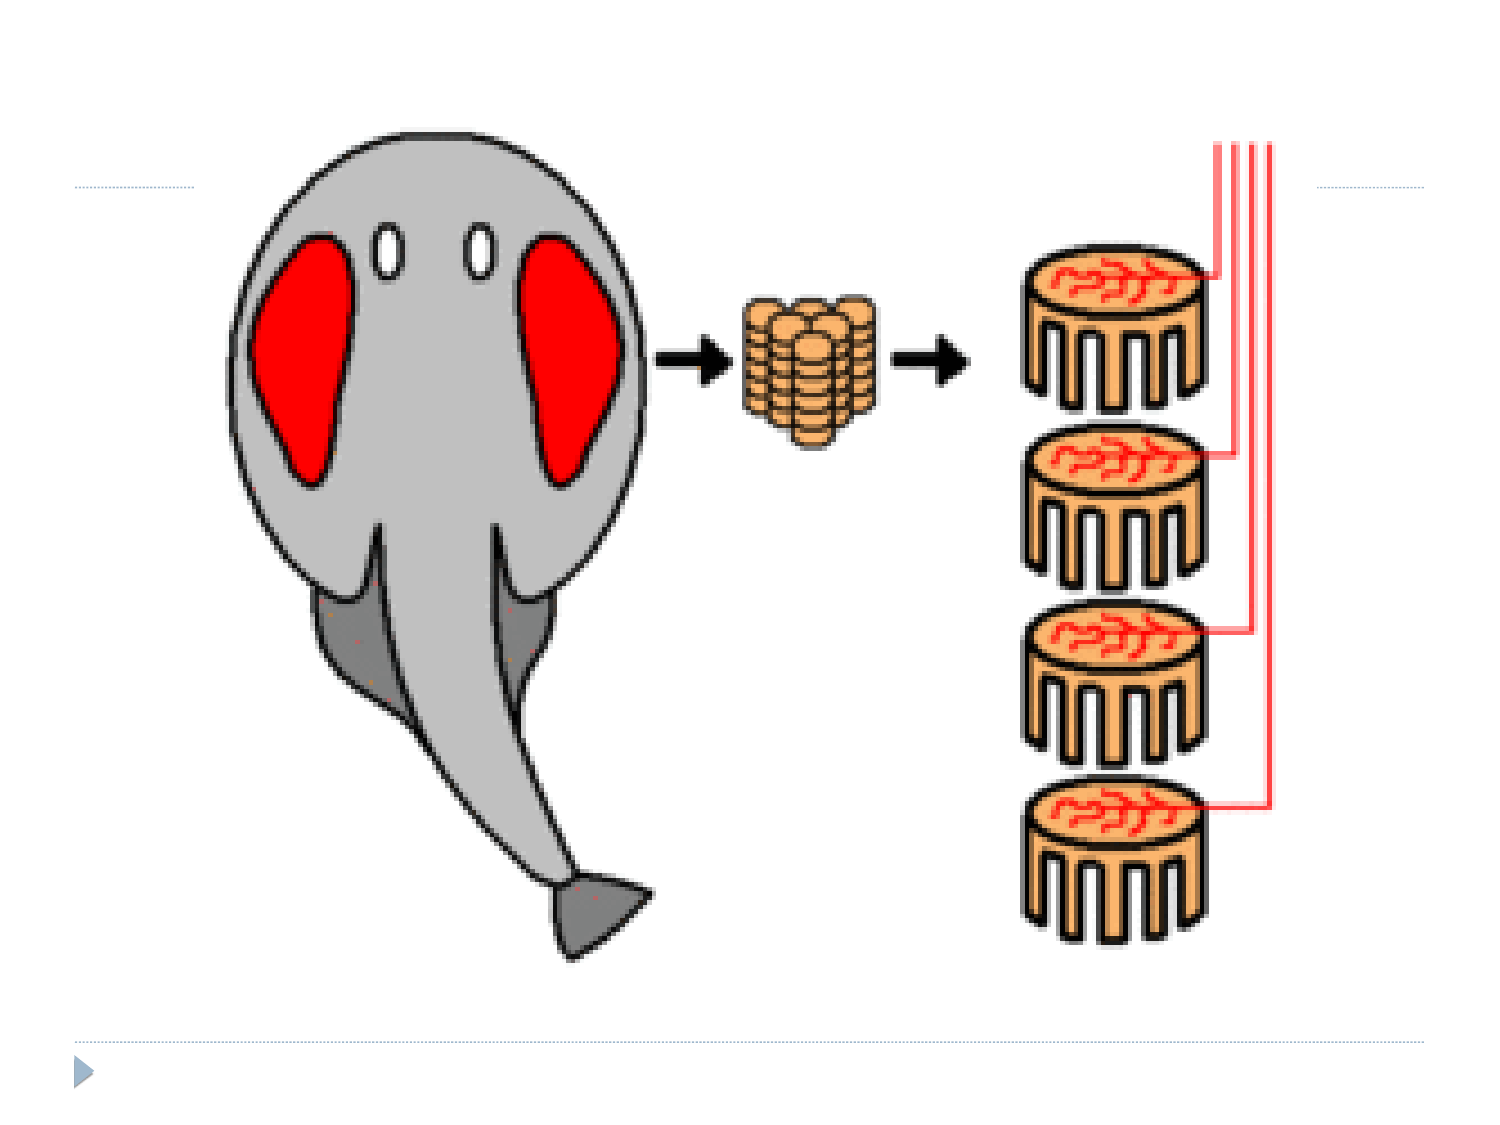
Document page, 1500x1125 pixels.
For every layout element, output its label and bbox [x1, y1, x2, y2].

picture [194, 101, 1317, 995]
